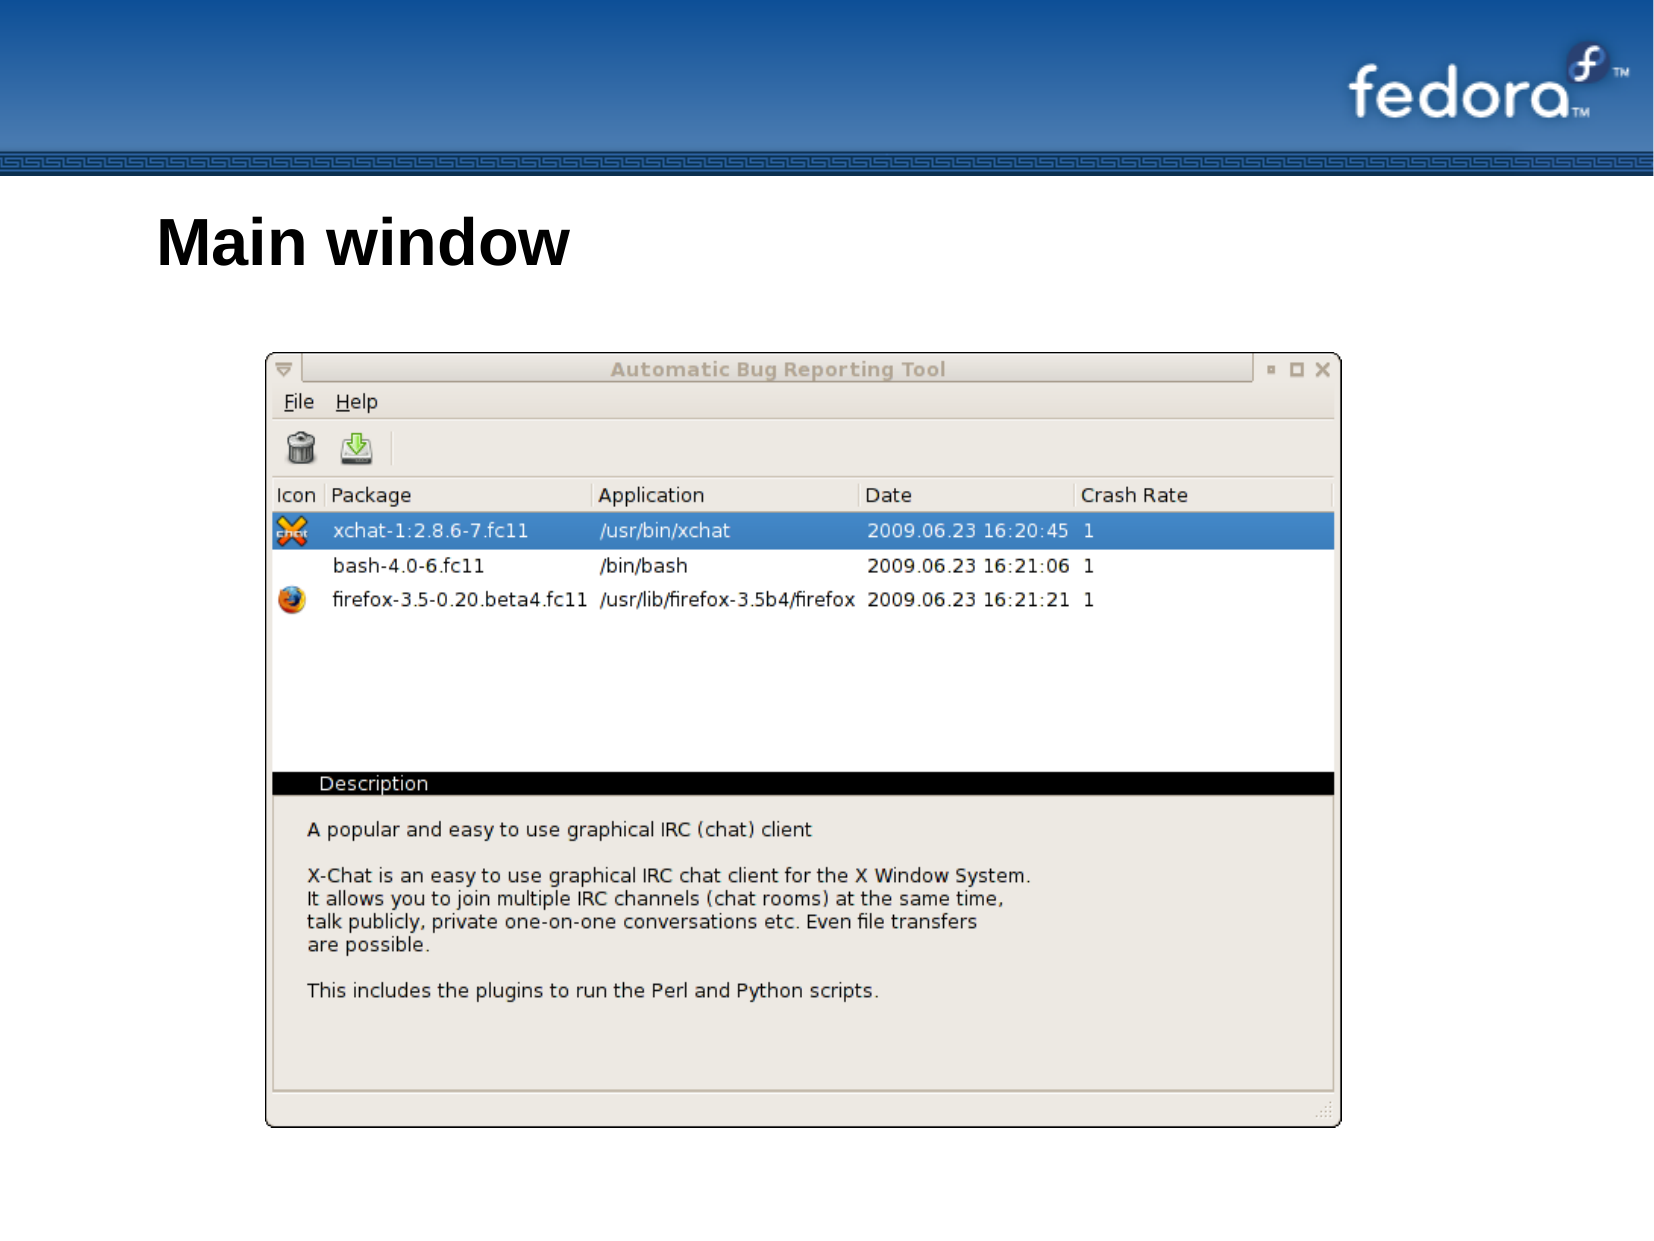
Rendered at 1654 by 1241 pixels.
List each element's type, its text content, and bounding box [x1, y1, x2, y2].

title Main window [156, 196, 1502, 288]
picture [0, 0, 1654, 176]
picture [265, 352, 1342, 1128]
